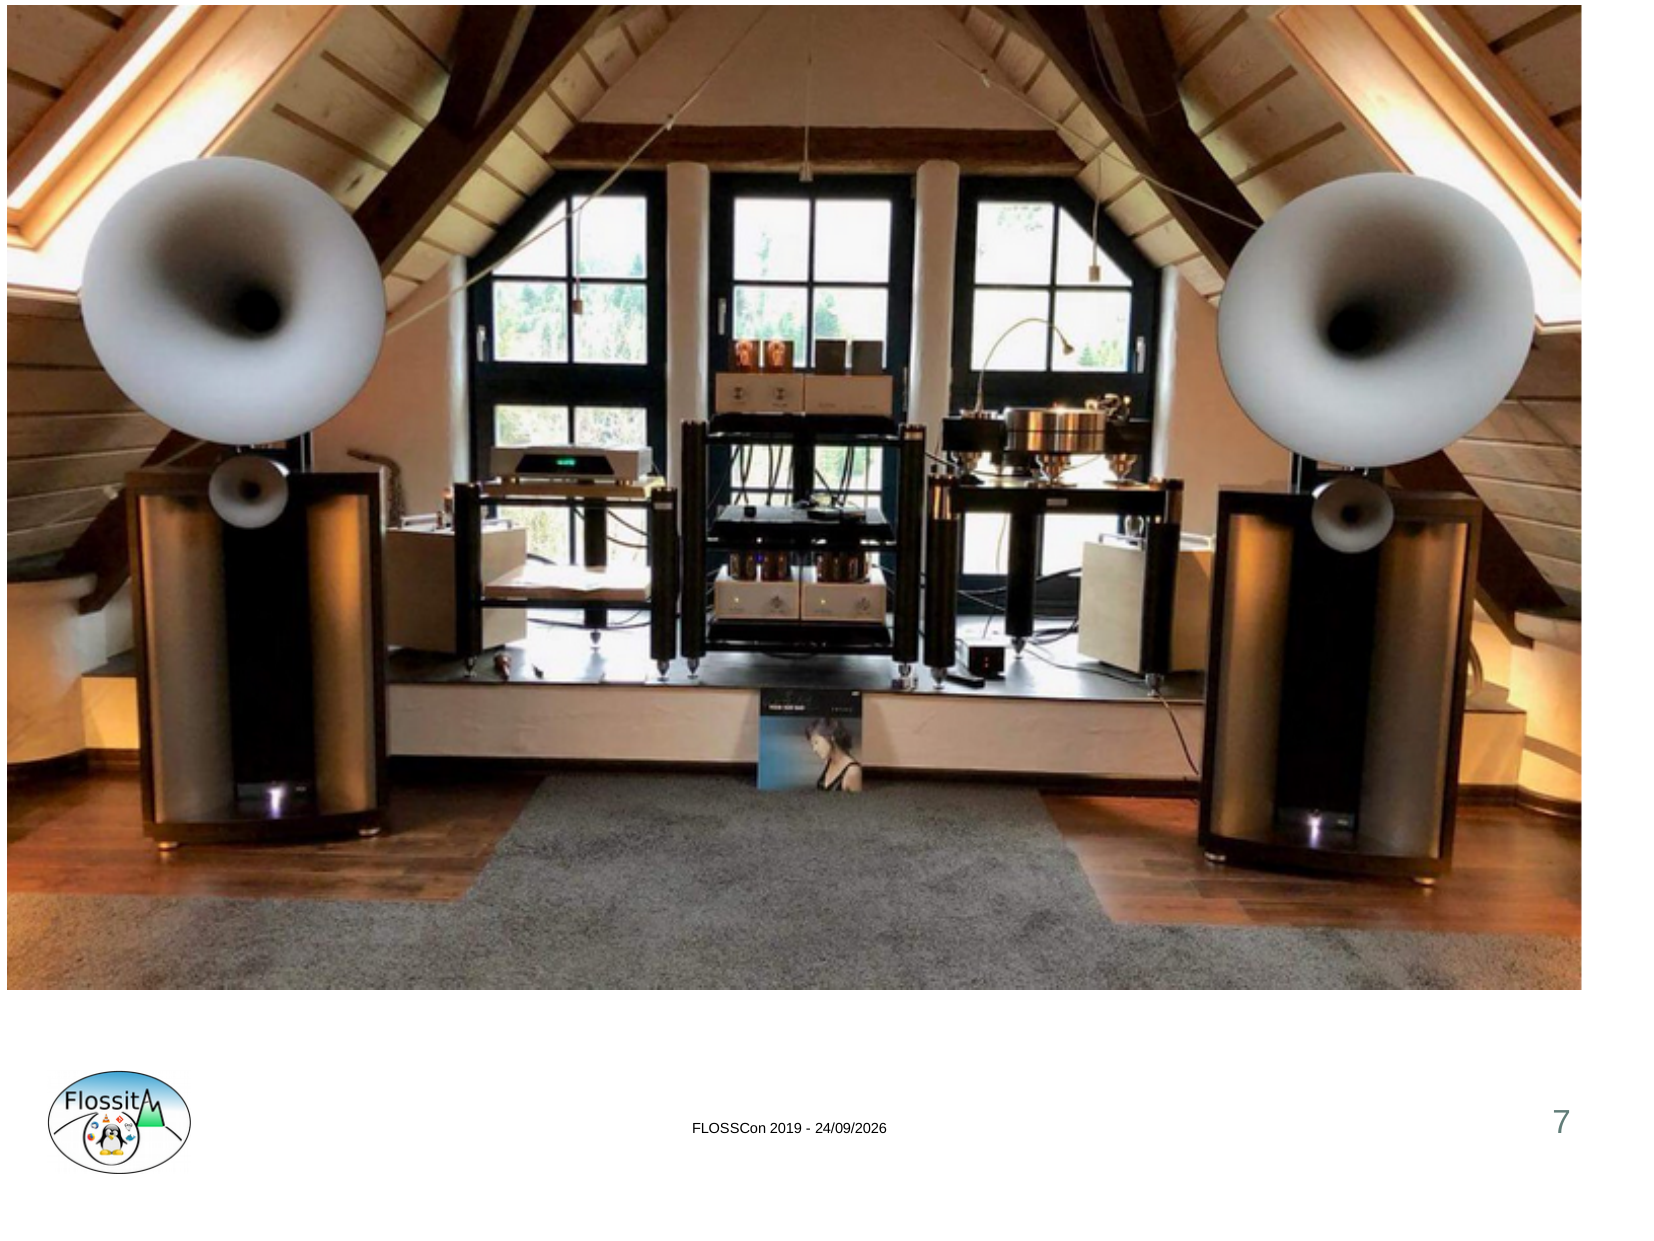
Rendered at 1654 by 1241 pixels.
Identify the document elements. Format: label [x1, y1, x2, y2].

picture [7, 5, 1586, 990]
picture [47, 1070, 191, 1174]
